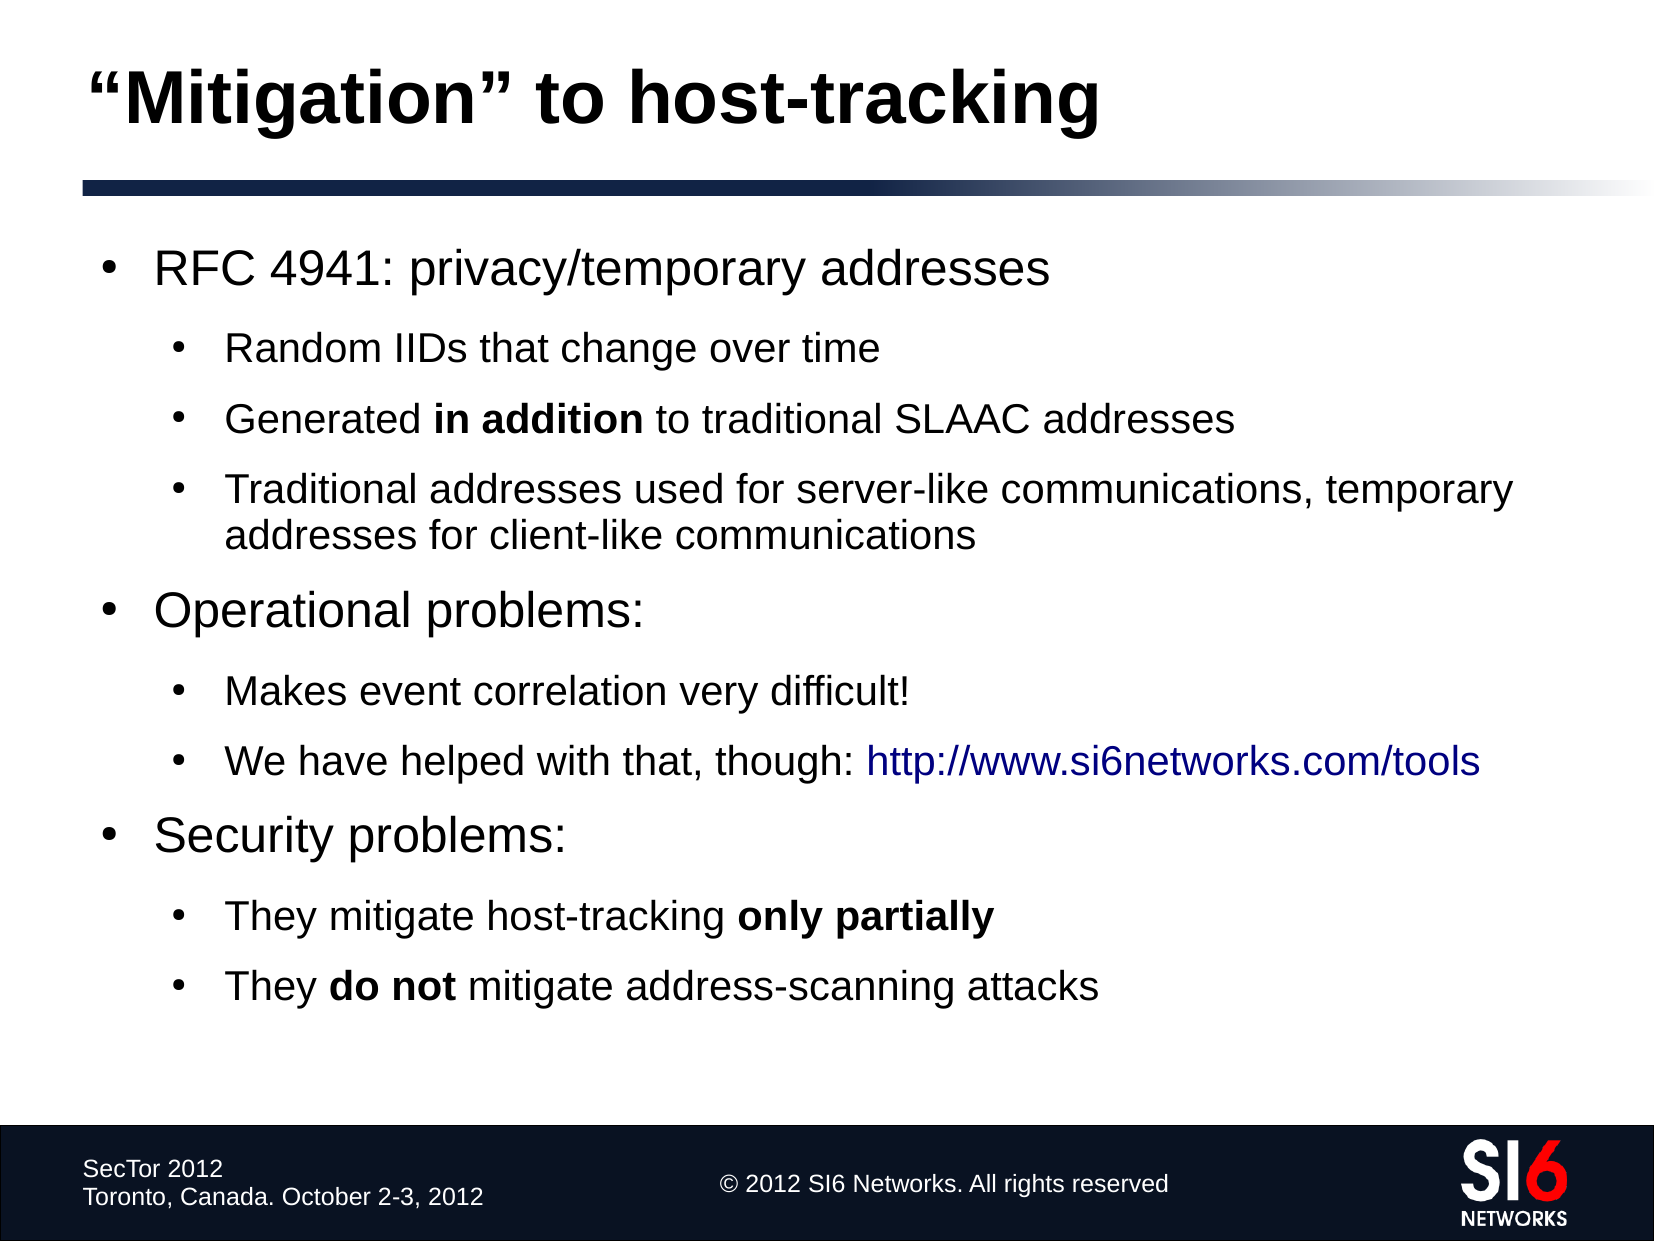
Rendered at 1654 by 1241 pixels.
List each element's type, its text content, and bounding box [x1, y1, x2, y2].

picture [1461, 1139, 1567, 1226]
title “Mitigation” to host-tracking [86, 30, 1576, 166]
list RFC 4941: privacy/temporary addresses Random IIDs that change over time Generated in addition to traditional SLAAC addresses Traditional addresses used for server-like communications, temporary addresses for client-like communications Operational problems: Makes event correlation very difficult! We have helped with that, though: http://www.si6networks.com/tools Security problems: They mitigate host-tracking only partially They do not mitigate address-scanning attacks [82, 240, 1571, 1059]
